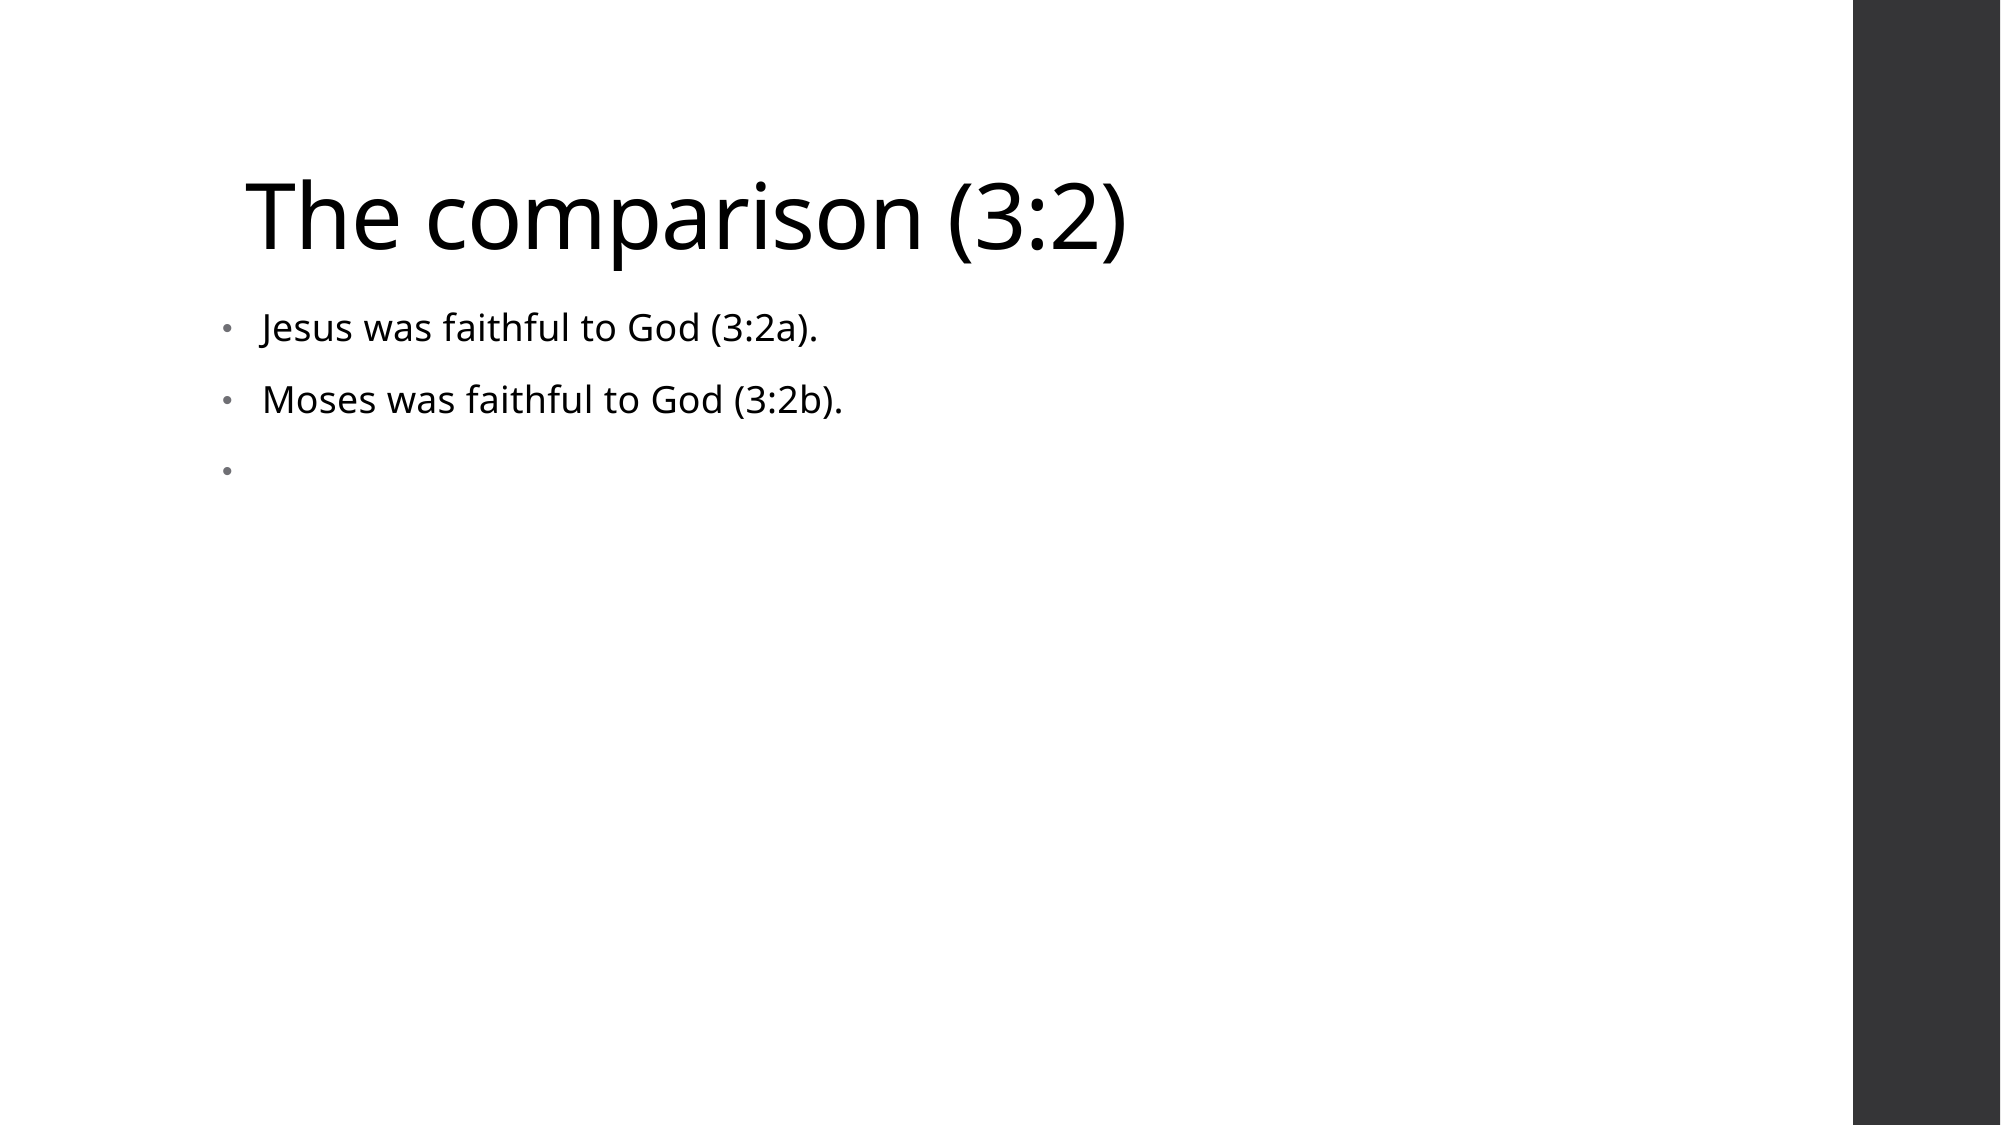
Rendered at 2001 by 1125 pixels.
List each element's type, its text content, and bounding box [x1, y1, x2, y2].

list Jesus was faithful to God (3:2a). Moses was faithful to God (3:2b). [206, 299, 1617, 1014]
title The comparison (3:2) [206, 60, 1797, 278]
